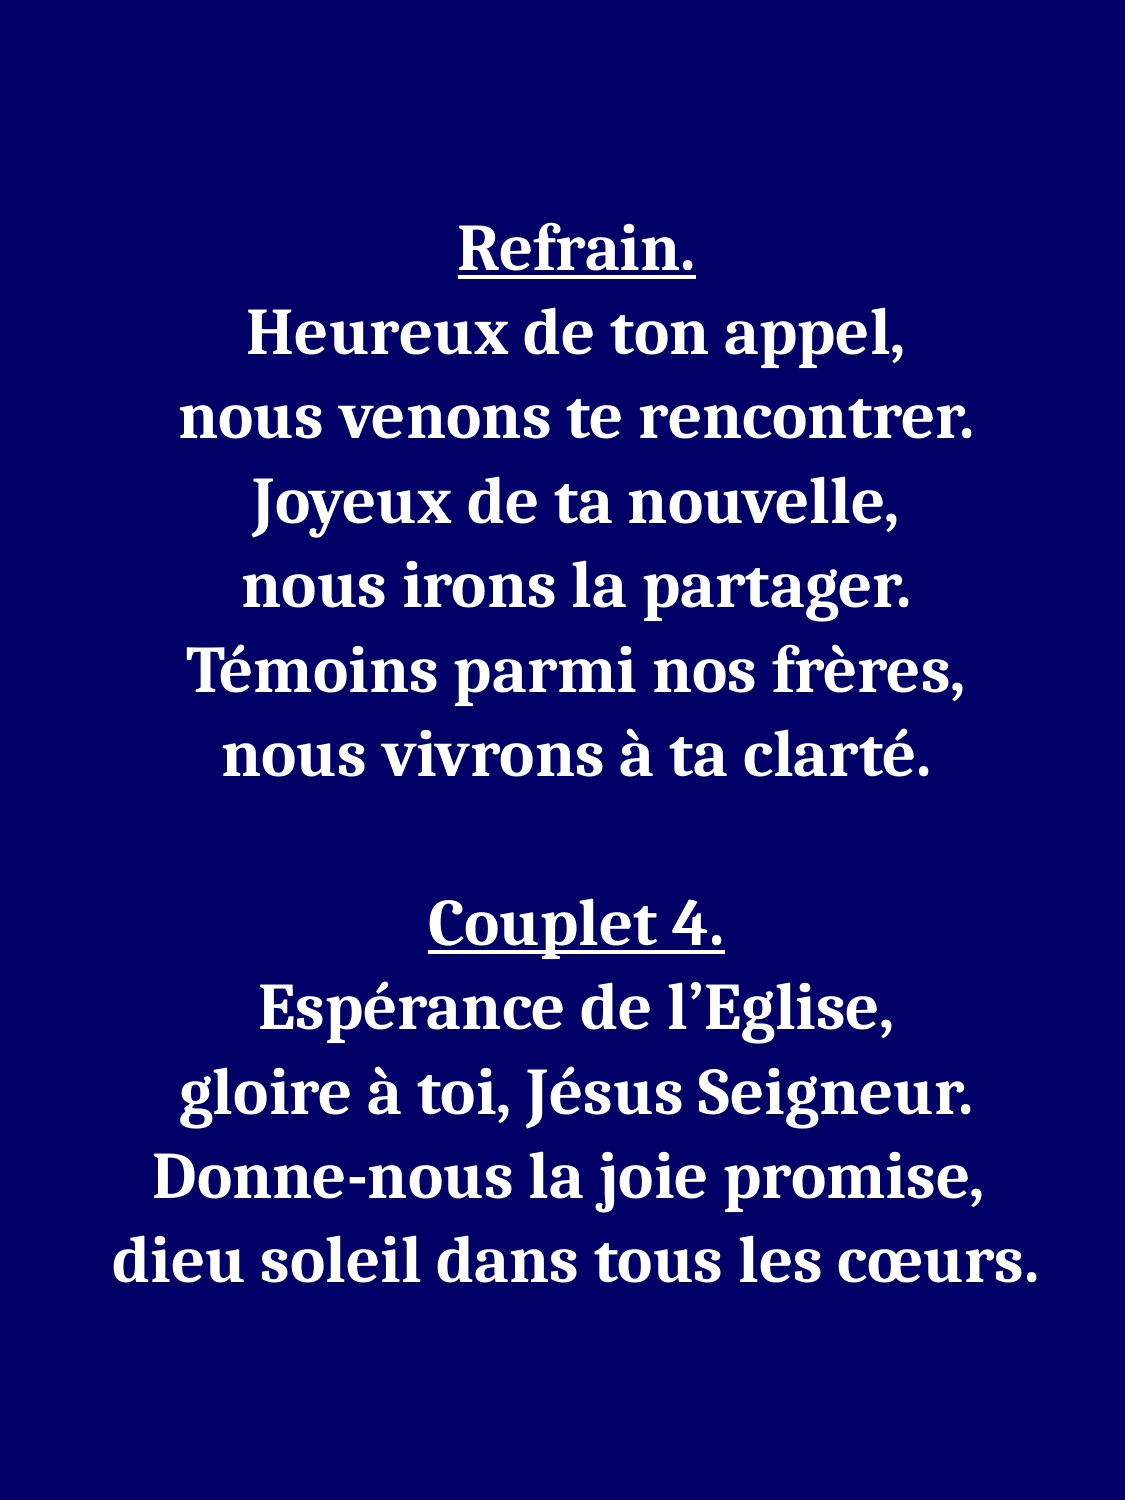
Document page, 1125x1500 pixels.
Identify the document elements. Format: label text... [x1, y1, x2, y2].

text_box Refrain. Heureux de ton appel, nous venons te rencontrer. Joyeux de ta nouvelle, nous irons la partager. Témoins parmi nos frères, nous vivrons à ta clarté. Couplet 4. Espérance de l’Eglise, gloire à toi, Jésus Seigneur. Donne-nous la joie promise, dieu soleil dans tous les cœurs. [0, 147, 1125, 1500]
